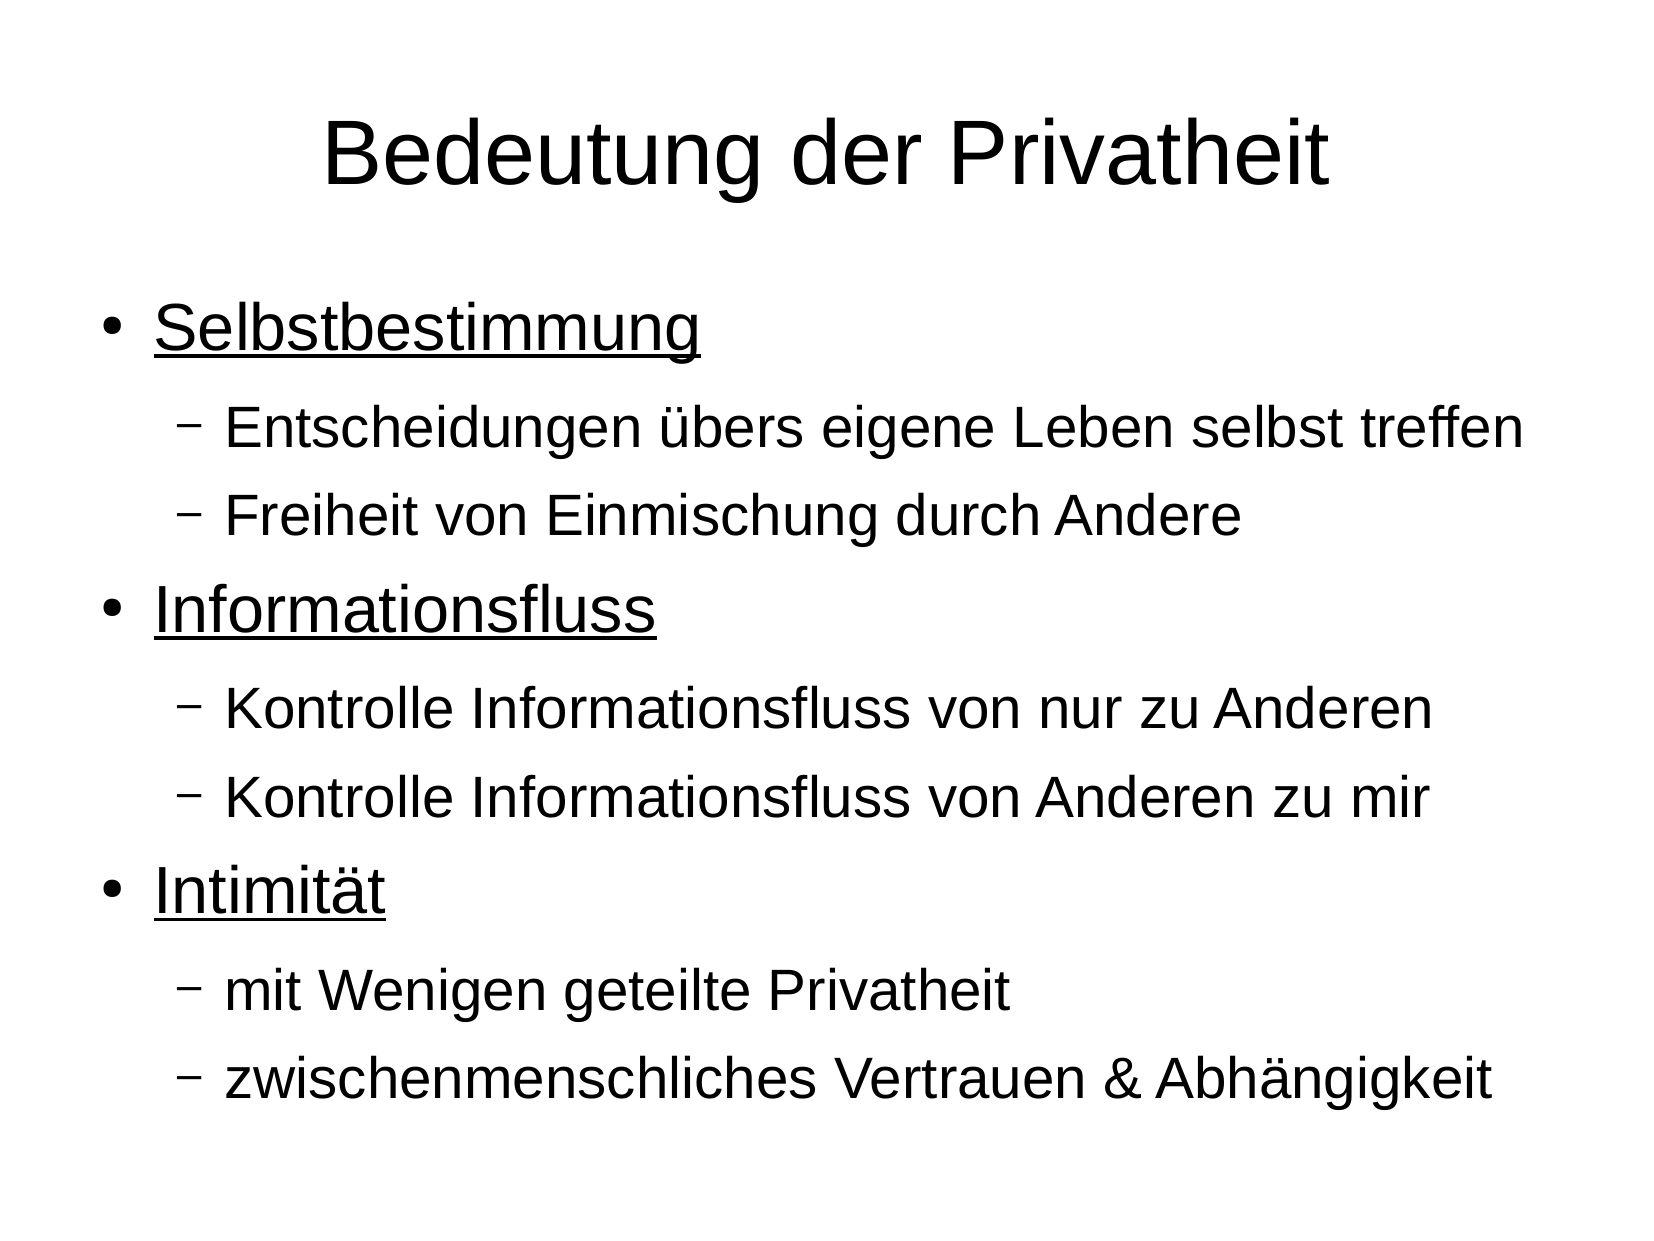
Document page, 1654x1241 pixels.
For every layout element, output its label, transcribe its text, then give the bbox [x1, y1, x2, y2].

list Selbstbestimmung Entscheidungen übers eigene Leben selbst treffen Freiheit von Einmischung durch Andere Informationsfluss Kontrolle Informationsfluss von nur zu Anderen Kontrolle Informationsfluss von Anderen zu mir Intimität mit Wenigen geteilte Privatheit zwischenmenschliches Vertrauen & Abhängigkeit [82, 290, 1571, 1182]
title Bedeutung der Privatheit [82, 56, 1571, 250]
